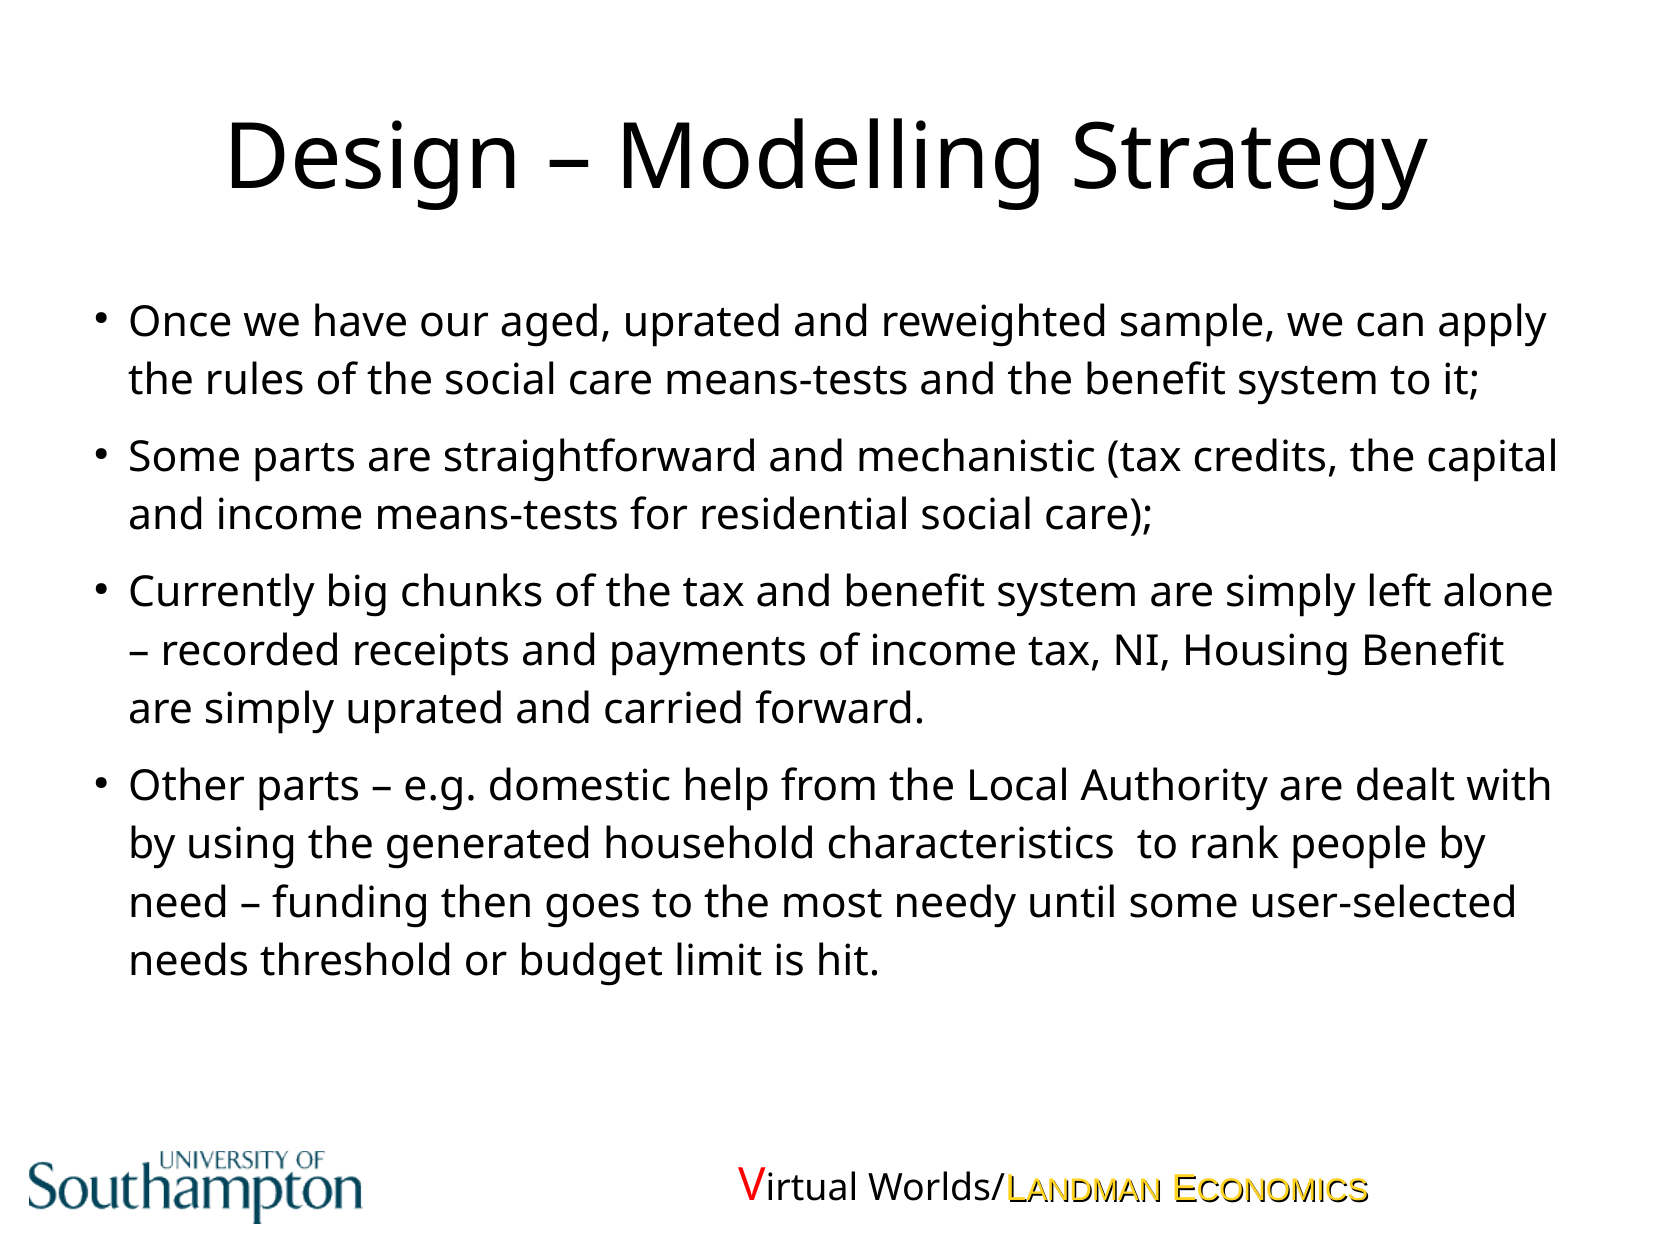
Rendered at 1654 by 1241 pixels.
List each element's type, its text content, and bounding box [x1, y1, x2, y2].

list Once we have our aged, uprated and reweighted sample, we can apply the rules of the social care means-tests and the benefit system to it; Some parts are straightforward and mechanistic (tax credits, the capital and income means-tests for residential social care); Currently big chunks of the tax and benefit system are simply left alone – recorded receipts and payments of income tax, NI, Housing Benefit are simply uprated and carried forward. Other parts – e.g. domestic help from the Local Authority are dealt with by using the generated household characteristics to rank people by need – funding then goes to the most needy until some user-selected needs threshold or budget limit is hit. [82, 290, 1571, 1010]
title Design – Modelling Strategy [82, 49, 1571, 257]
picture [29, 1151, 363, 1224]
